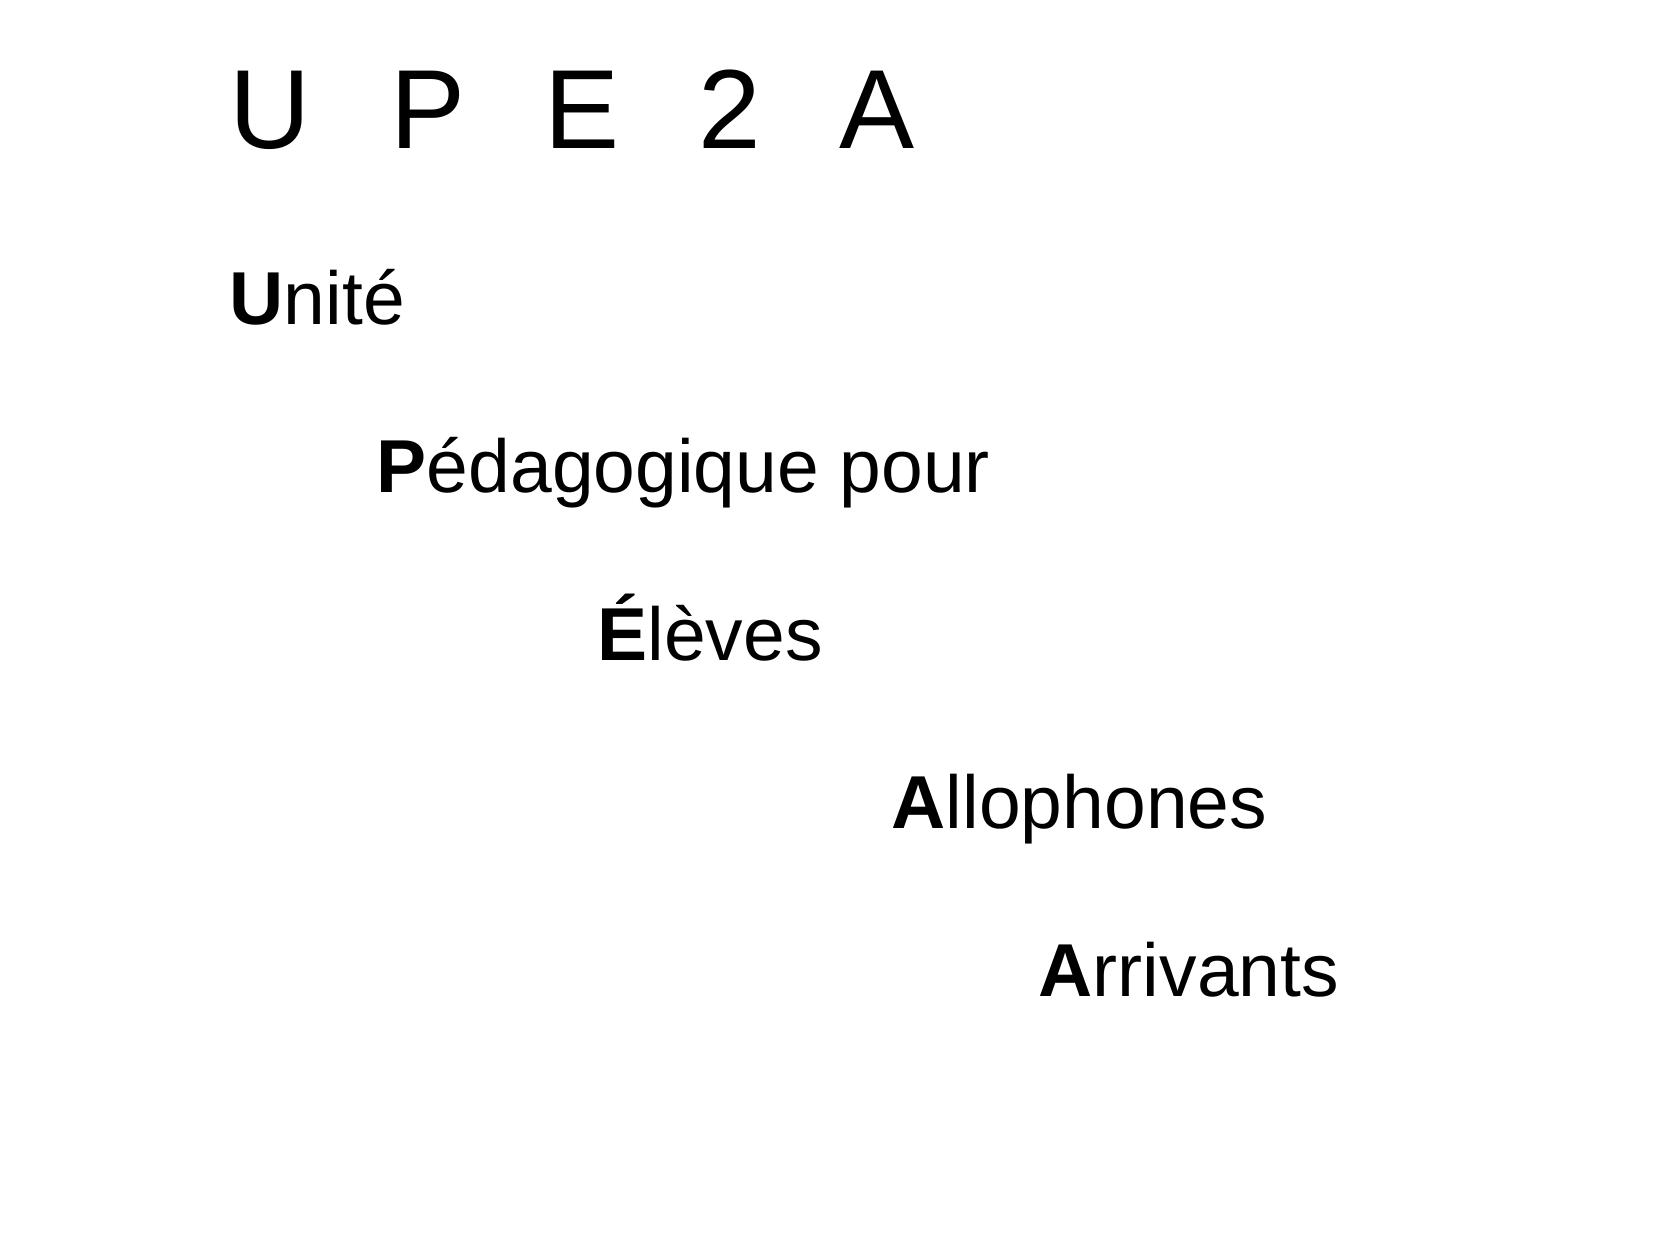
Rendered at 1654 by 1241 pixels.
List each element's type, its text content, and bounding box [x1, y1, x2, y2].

subtitle UPE2A Unité Pédagogique pour Élèves Allophones Arrivants [82, 46, 1571, 1013]
